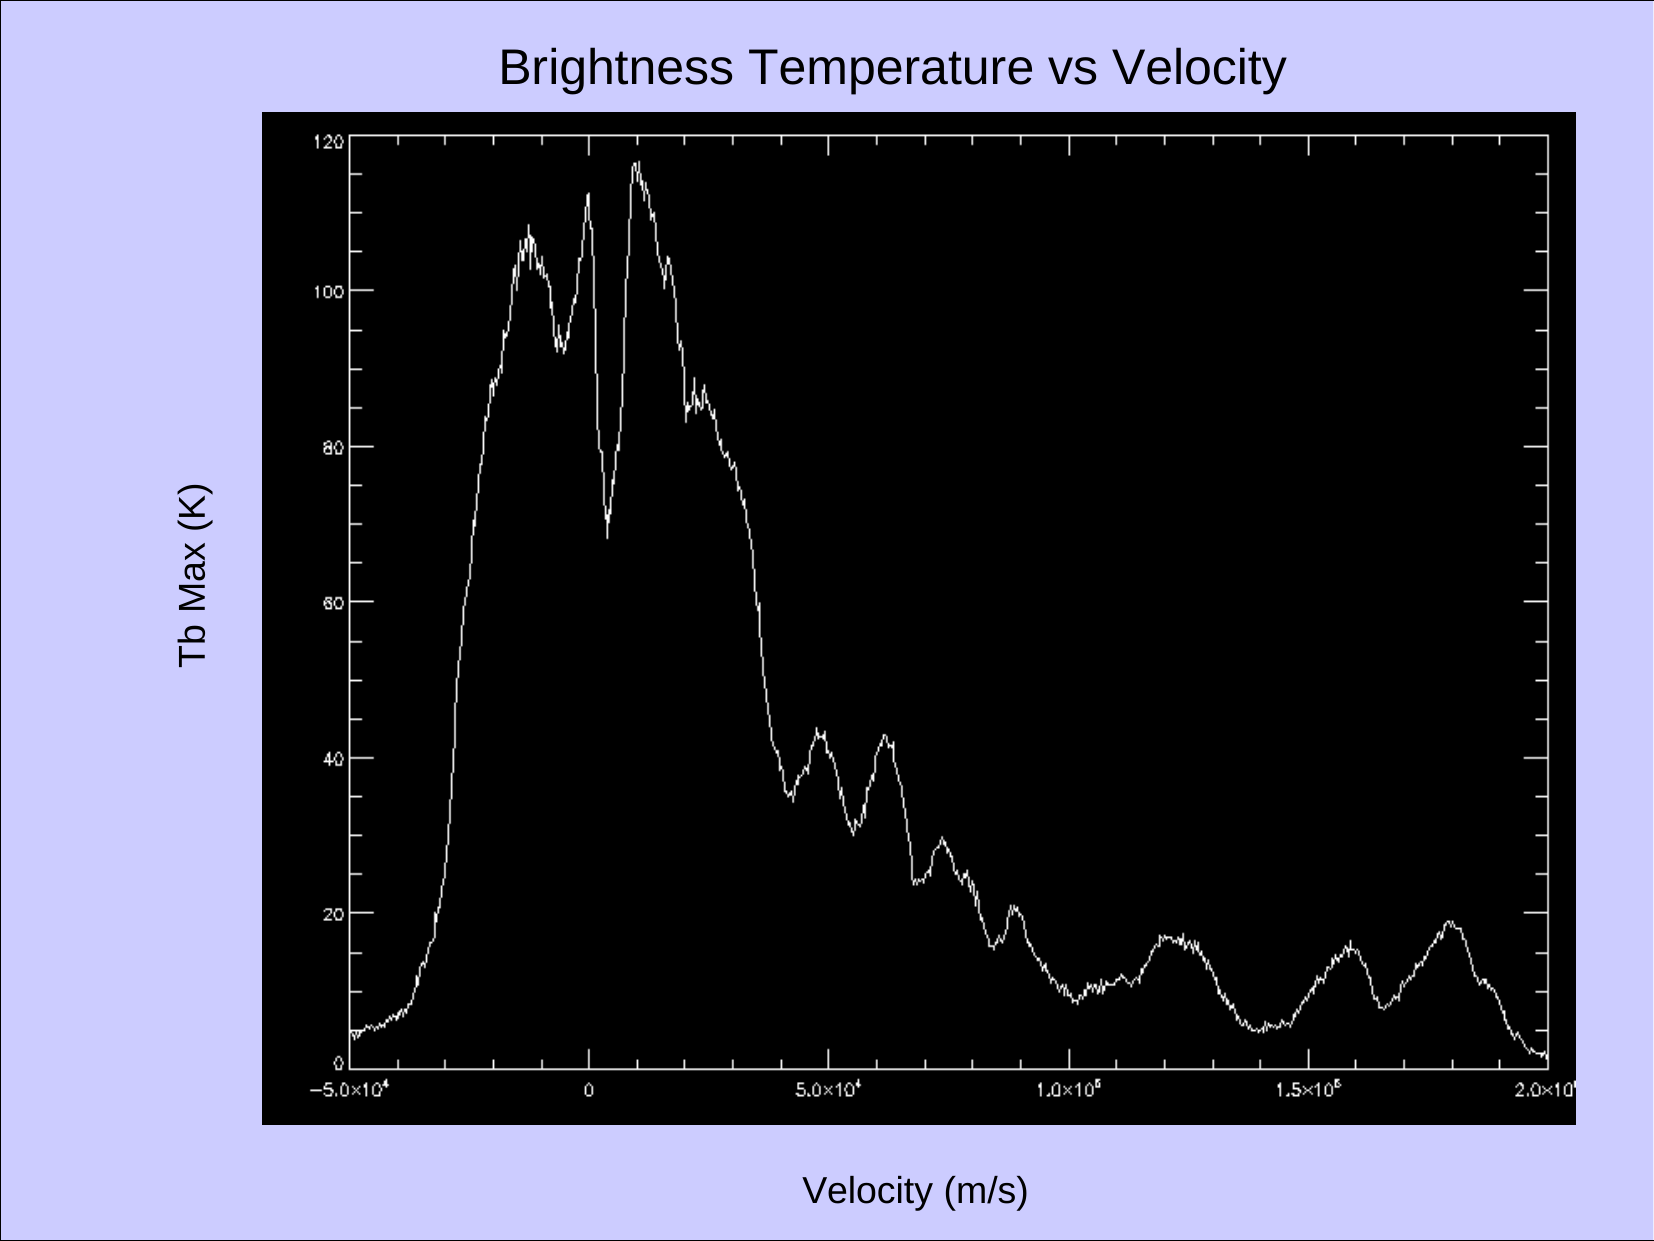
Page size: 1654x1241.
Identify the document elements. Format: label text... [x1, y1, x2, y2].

text_box Brightness Temperature vs Velocity [483, 32, 1288, 103]
text_box Velocity (m/s) [787, 1162, 1045, 1220]
text_box [0, 0, 1654, 1241]
picture [262, 112, 1576, 1126]
text_box Tb Max (K) [163, 457, 239, 683]
